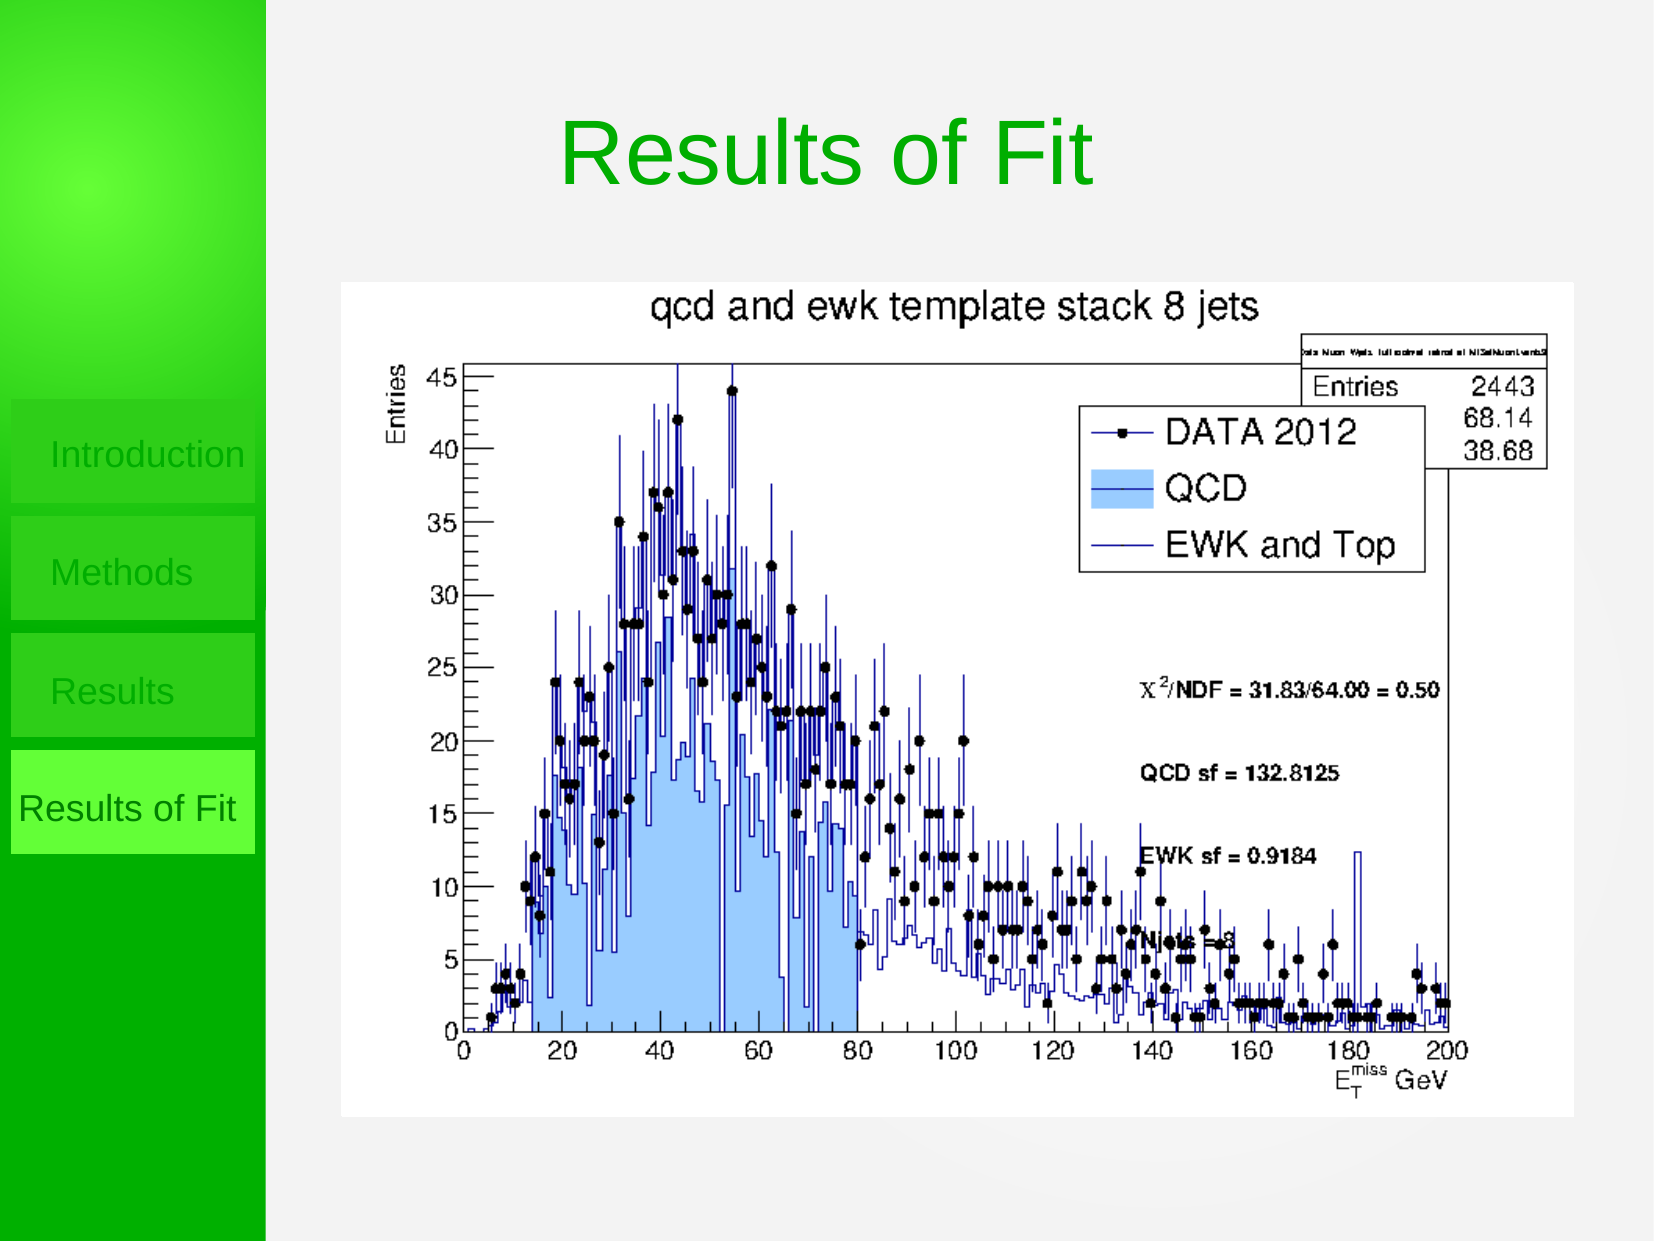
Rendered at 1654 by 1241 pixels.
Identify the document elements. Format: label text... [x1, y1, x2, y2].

text_box Introduction [35, 425, 319, 483]
text_box Results [35, 663, 265, 720]
text_box Results of Fit [3, 779, 260, 837]
title Results of Fit [493, 49, 1161, 257]
text_box Methods [35, 544, 252, 602]
picture [341, 282, 1574, 1117]
